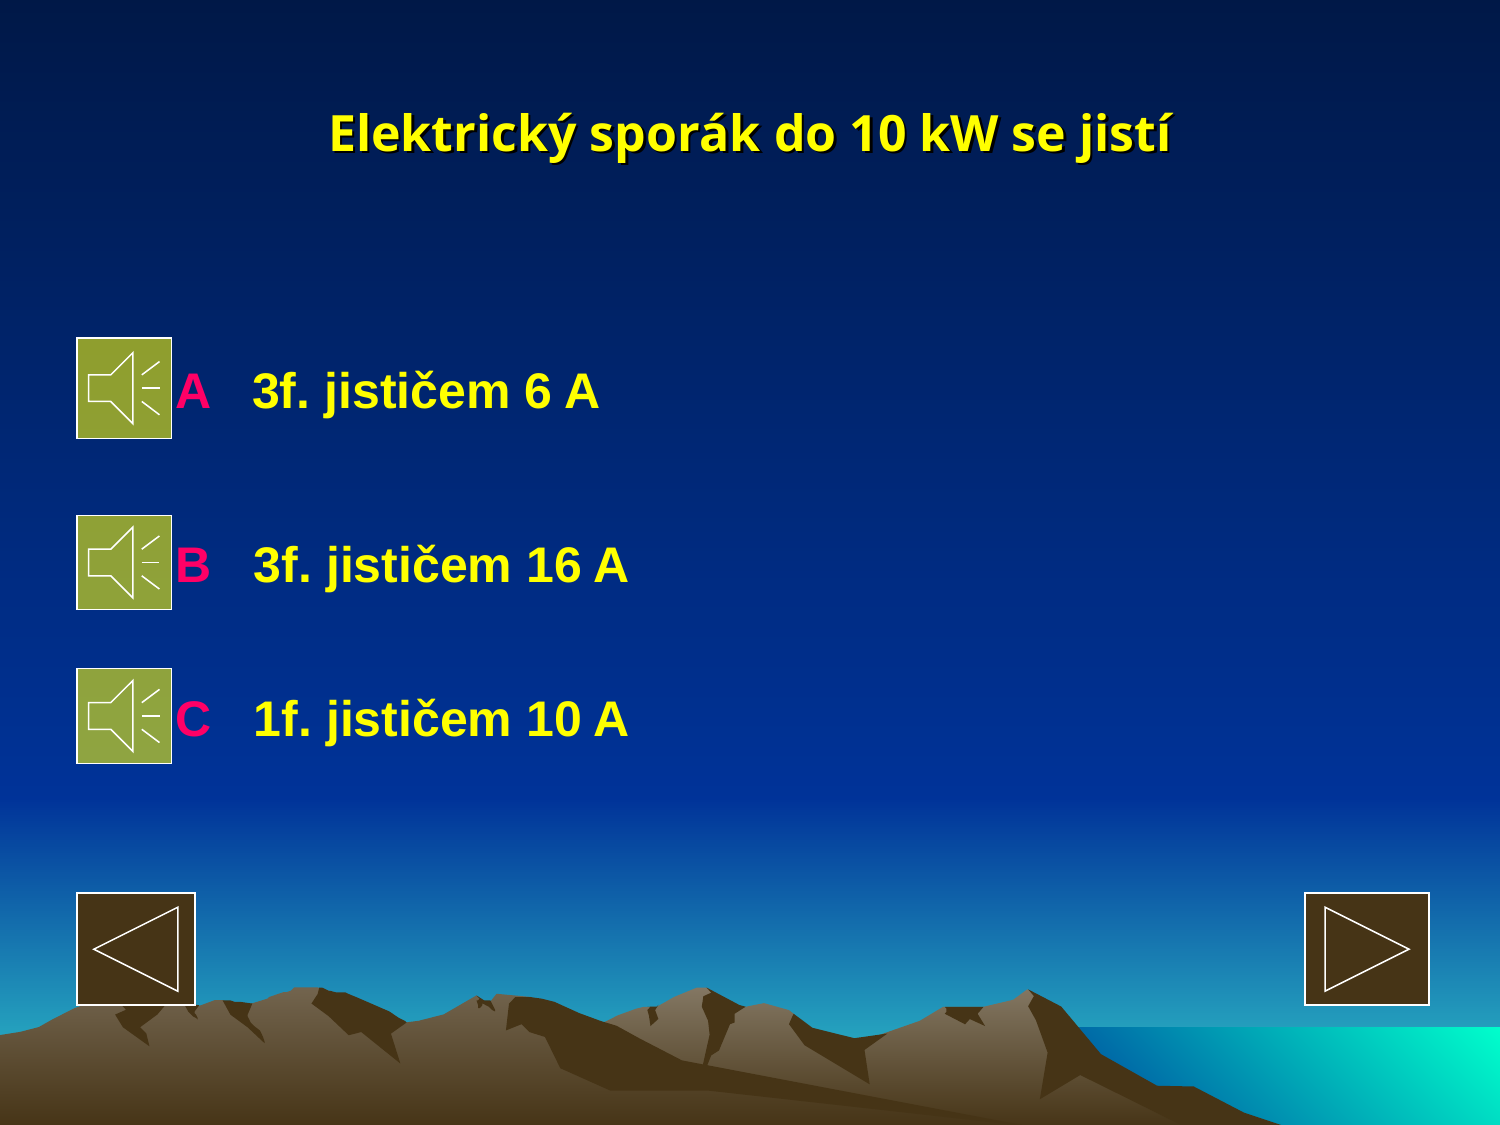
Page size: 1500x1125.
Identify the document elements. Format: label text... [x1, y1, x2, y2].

text_box B 3f. jističem 16 A [76, 515, 172, 610]
text_box C 1f. jističem 10 A [76, 668, 172, 764]
title Elektrický sporák do 10 kW se jistí [75, 37, 1426, 225]
text_box [1305, 893, 1429, 1006]
text_box A 3f. jističem 6 A [76, 338, 172, 439]
text_box [76, 893, 195, 1006]
